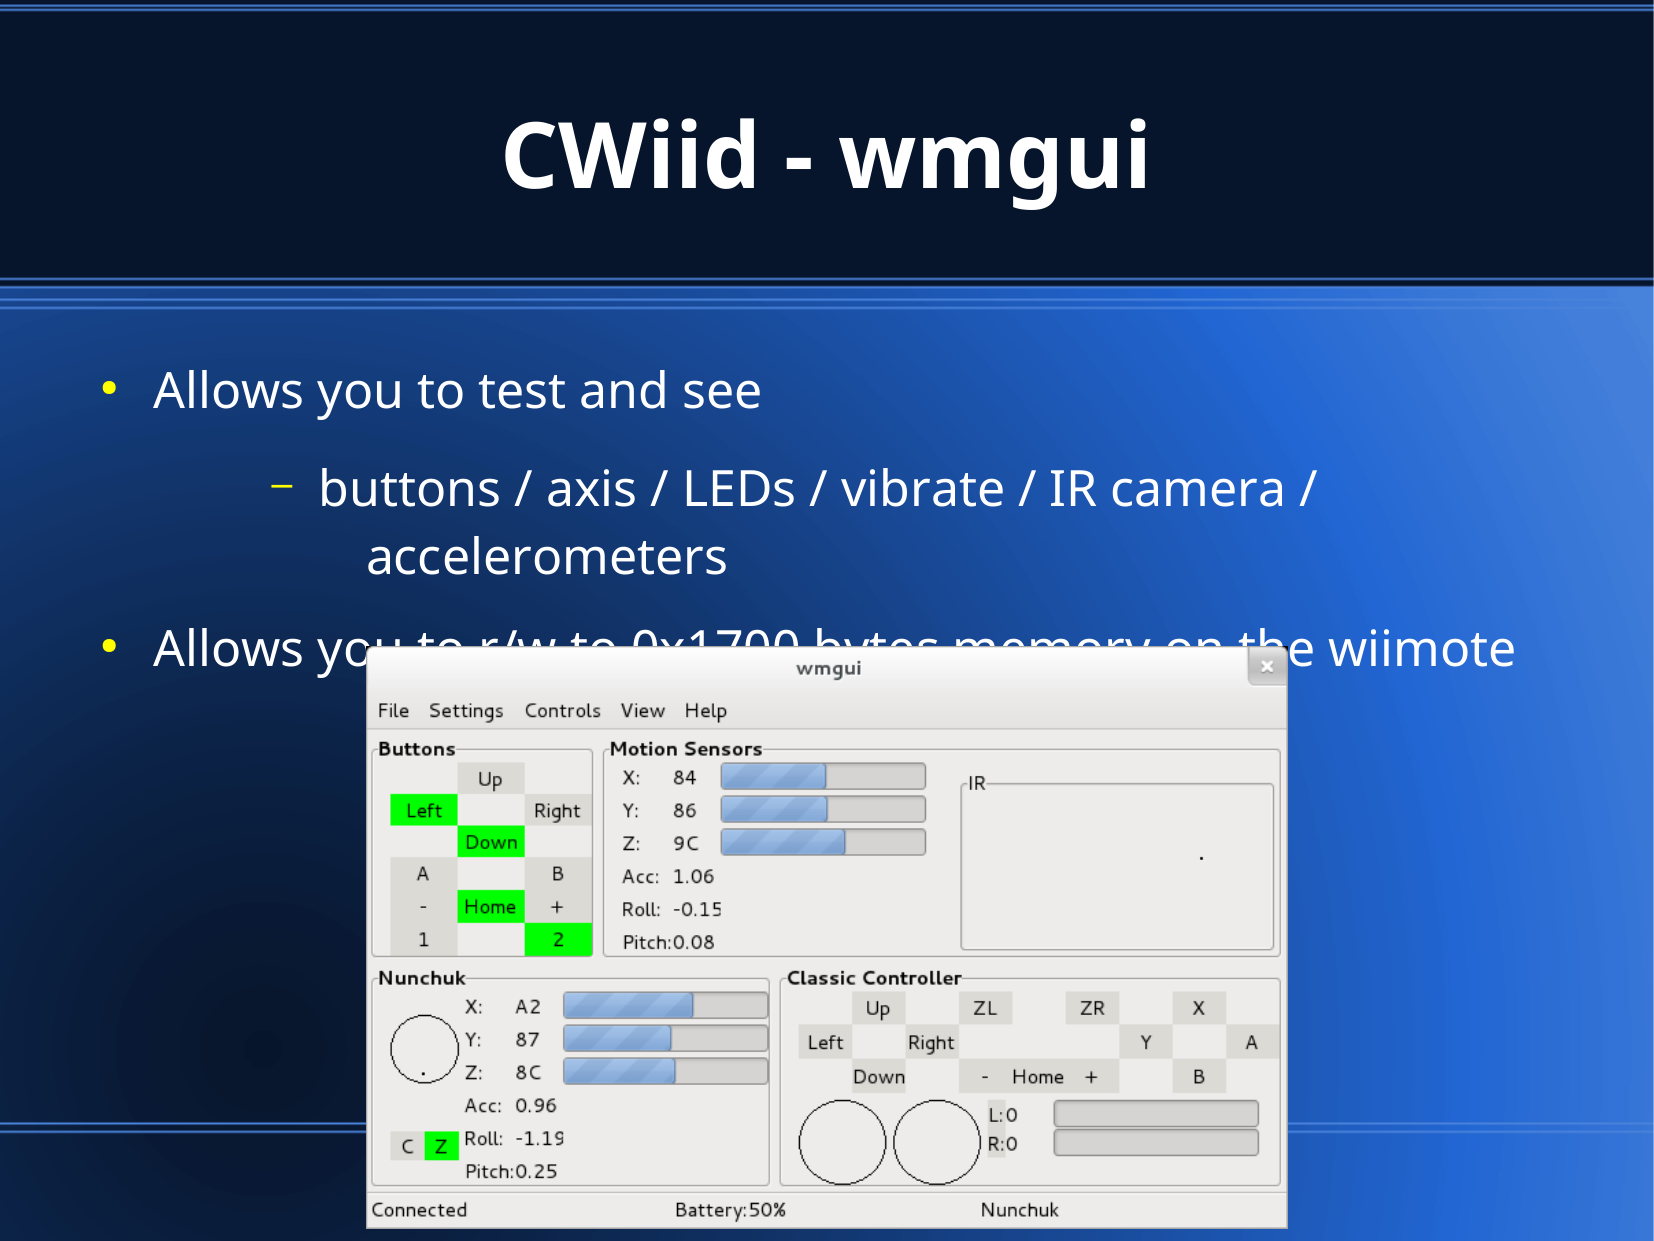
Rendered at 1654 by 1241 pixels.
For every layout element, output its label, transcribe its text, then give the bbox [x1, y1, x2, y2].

picture [0, 0, 1654, 1241]
title CWiid - wmgui [82, 49, 1571, 257]
list Allows you to test and see buttons / axis / LEDs / vibrate / IR camera / accelerometers Allows you to r/w to 0x1700 bytes memory on the wiimote [82, 355, 1571, 1174]
